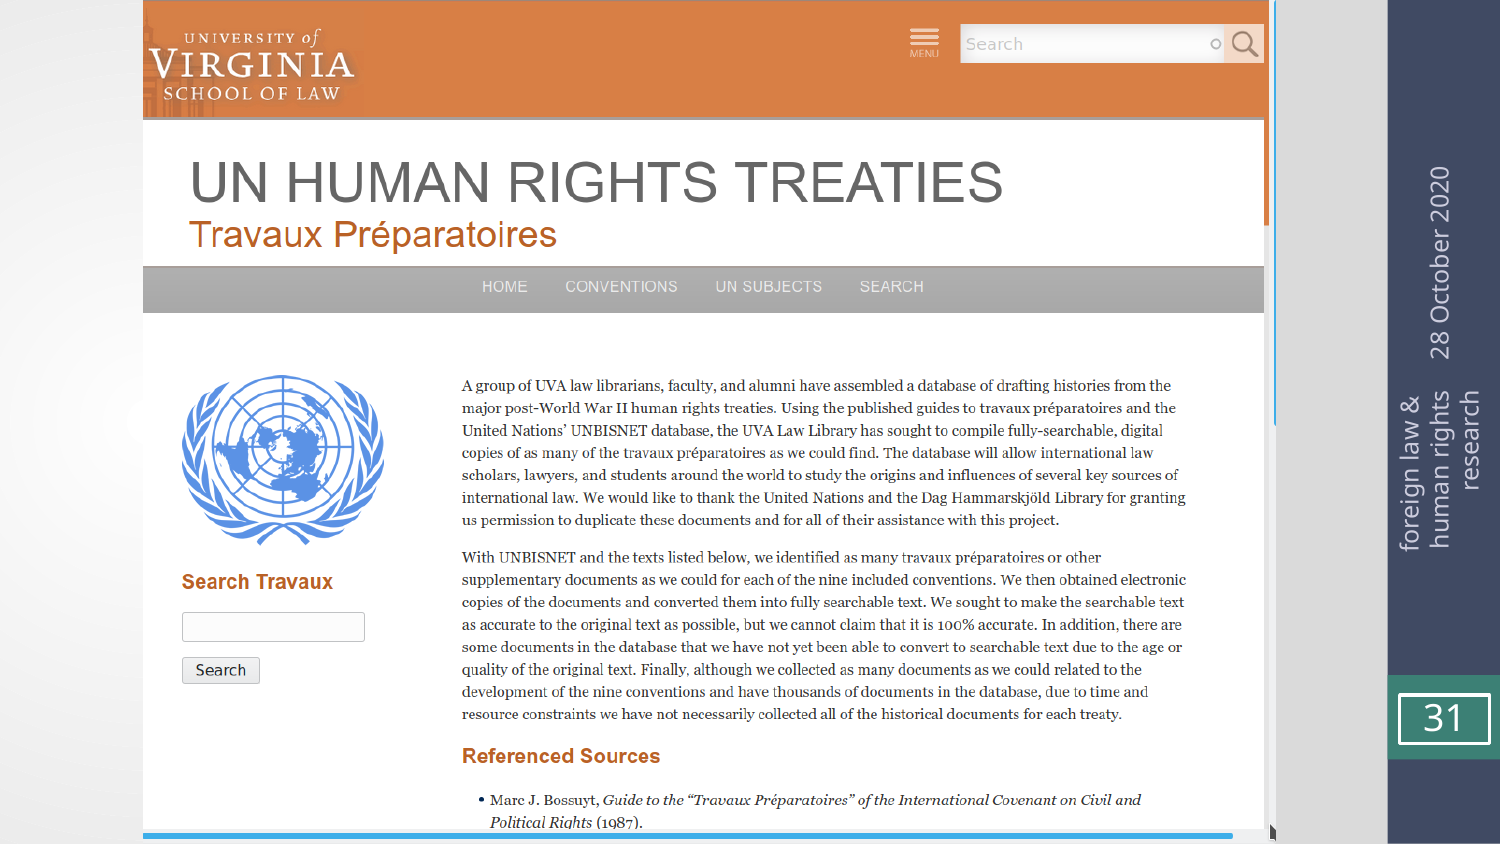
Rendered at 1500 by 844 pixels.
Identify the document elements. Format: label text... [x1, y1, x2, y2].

footer foreign law & human rights research [1408, 375, 1469, 667]
slide_number 28 October 2020 [1408, 75, 1469, 375]
slide_number <number> [1399, 695, 1490, 744]
picture [143, 0, 1276, 844]
